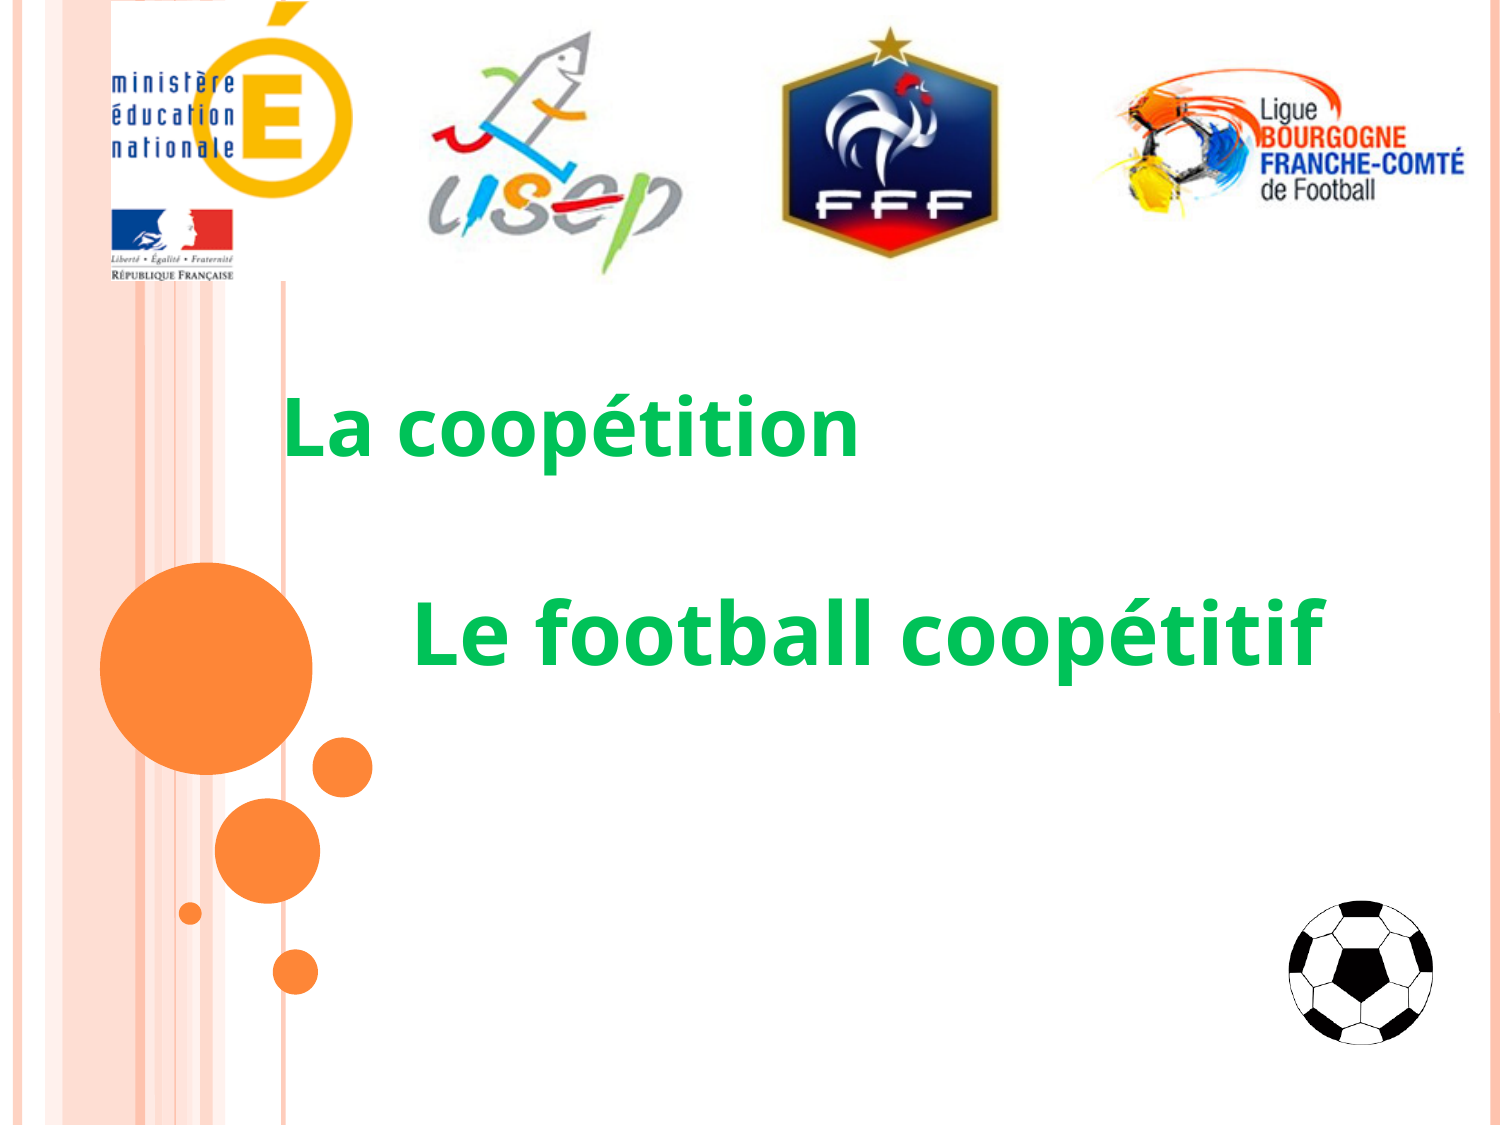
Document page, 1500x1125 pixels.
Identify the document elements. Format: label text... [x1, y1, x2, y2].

picture [1080, 46, 1472, 250]
title La coopétition [265, 361, 1270, 480]
picture [761, 15, 1022, 281]
picture [1281, 893, 1440, 1052]
picture [111, 1, 353, 281]
picture [419, 19, 696, 285]
text_box Le football coopétitif [395, 574, 1400, 693]
